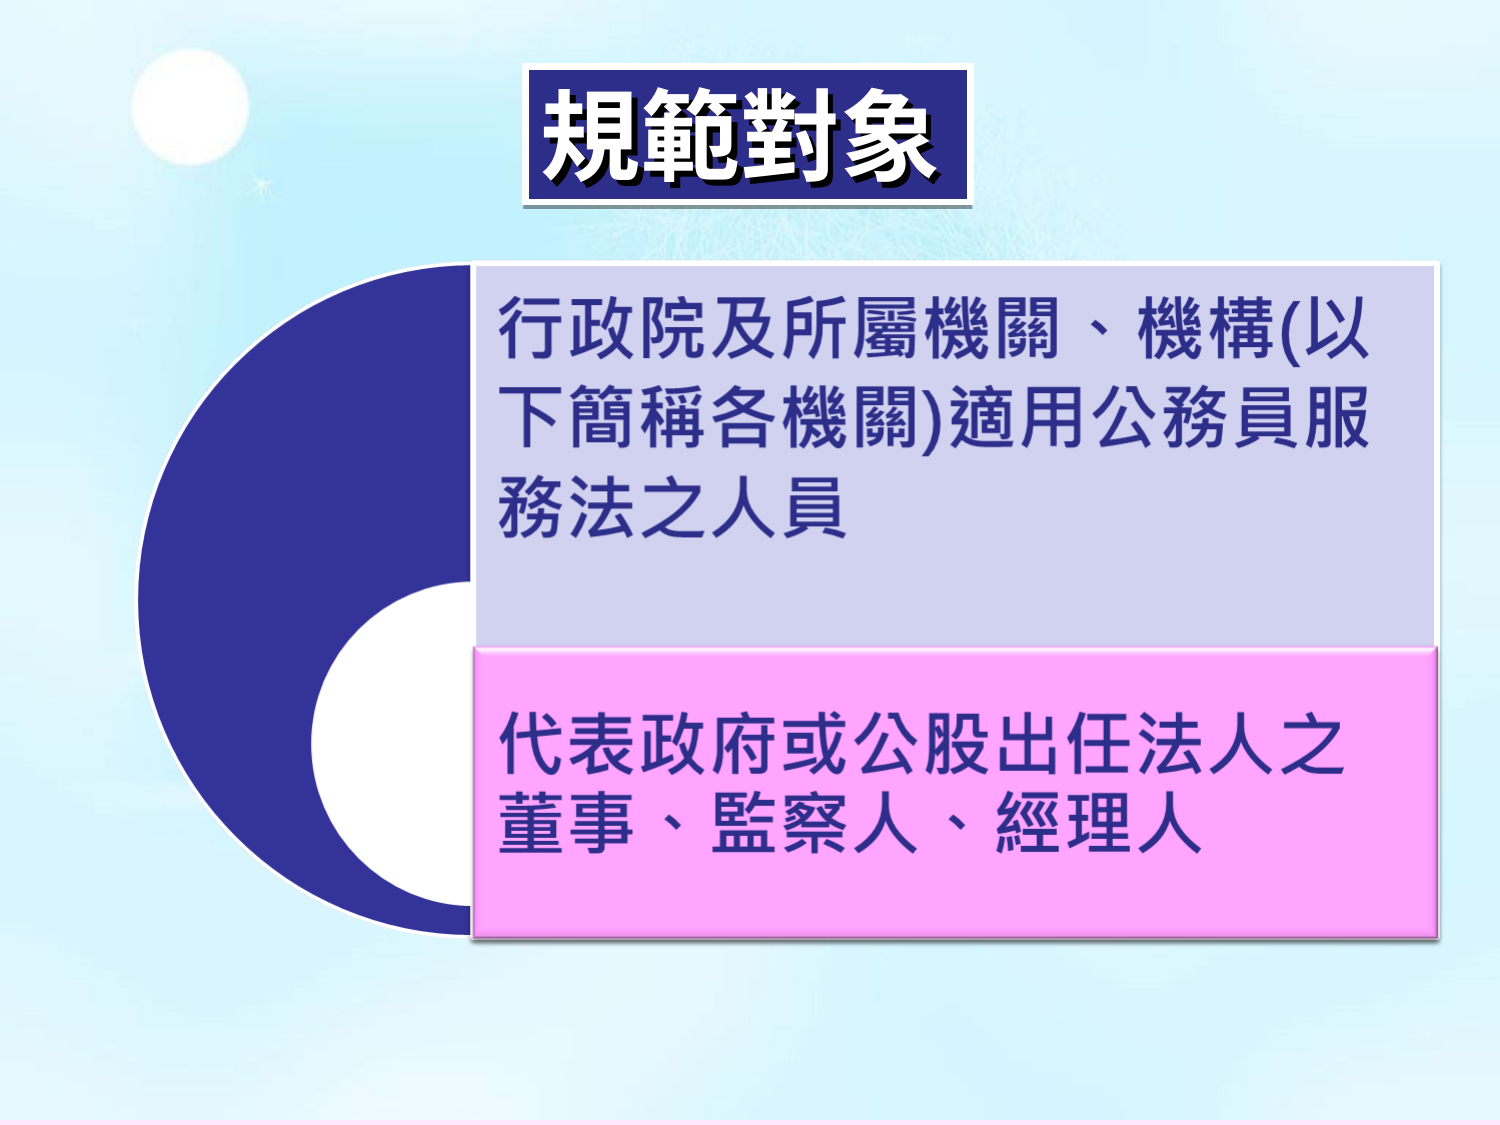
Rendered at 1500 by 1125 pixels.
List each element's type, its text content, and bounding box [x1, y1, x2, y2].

picture [0, 0, 1500, 1120]
text_box 規範對象 [525, 66, 971, 202]
